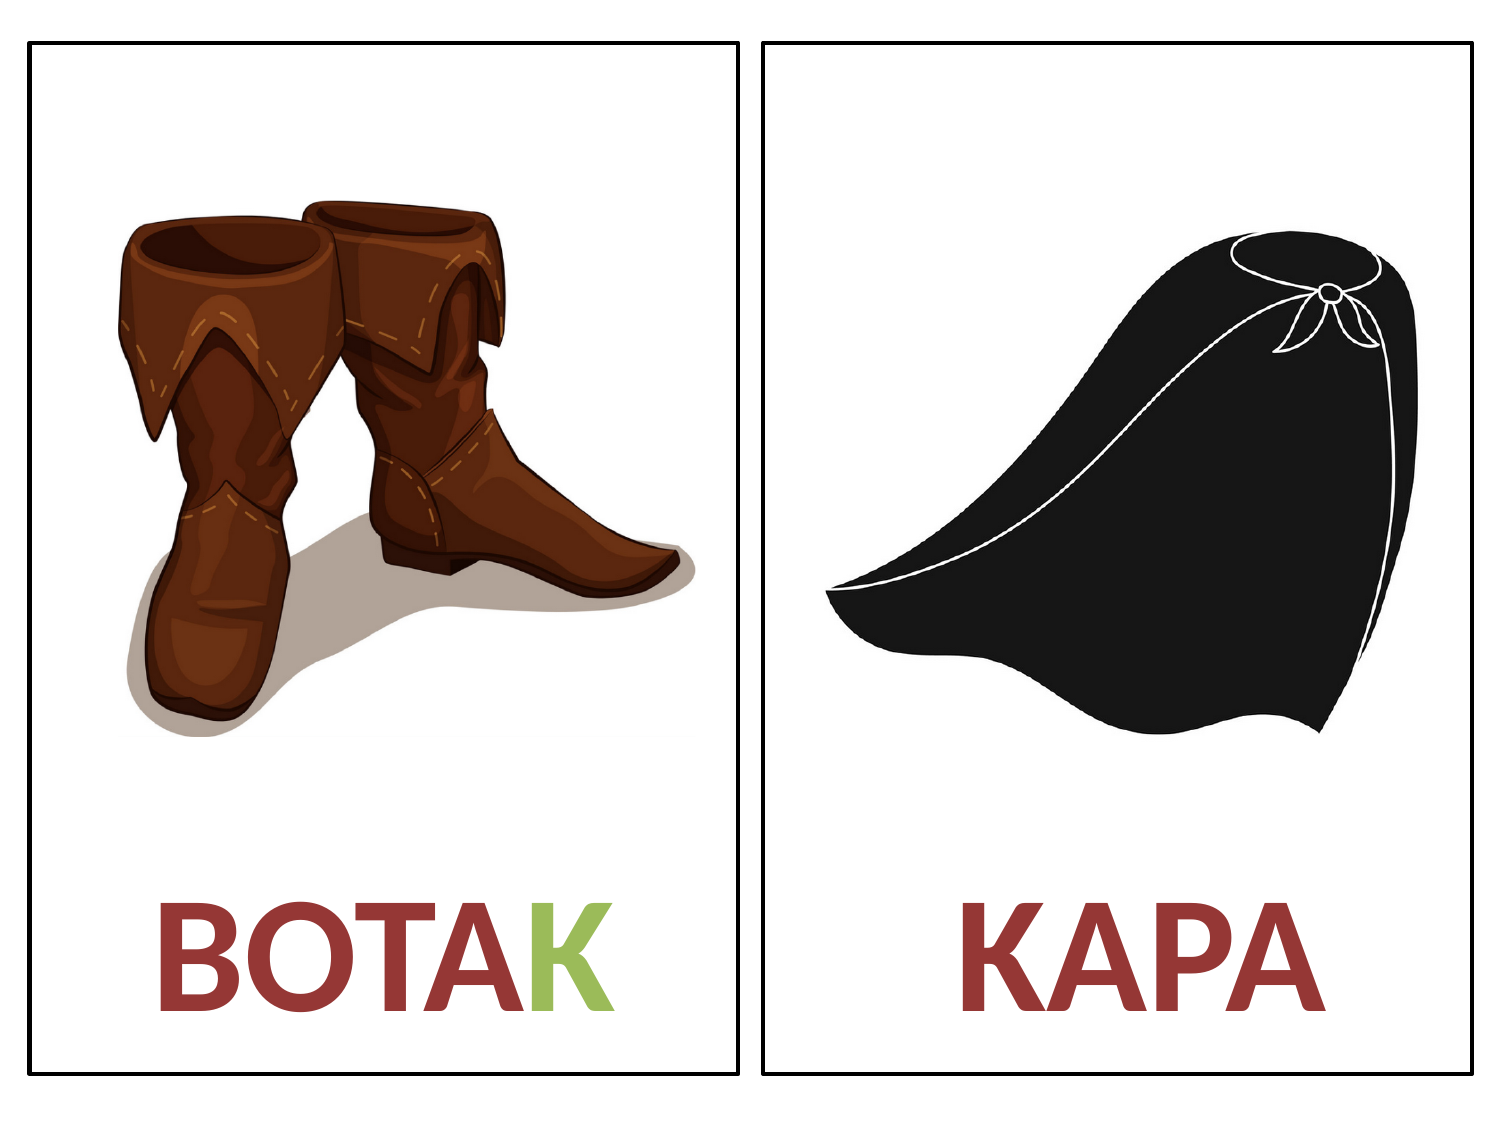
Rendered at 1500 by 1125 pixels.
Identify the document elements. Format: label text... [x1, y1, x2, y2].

text_box KAPA [941, 837, 1342, 1053]
text_box BOTAK [136, 837, 631, 1053]
picture [782, 150, 1453, 783]
picture [112, 196, 700, 737]
